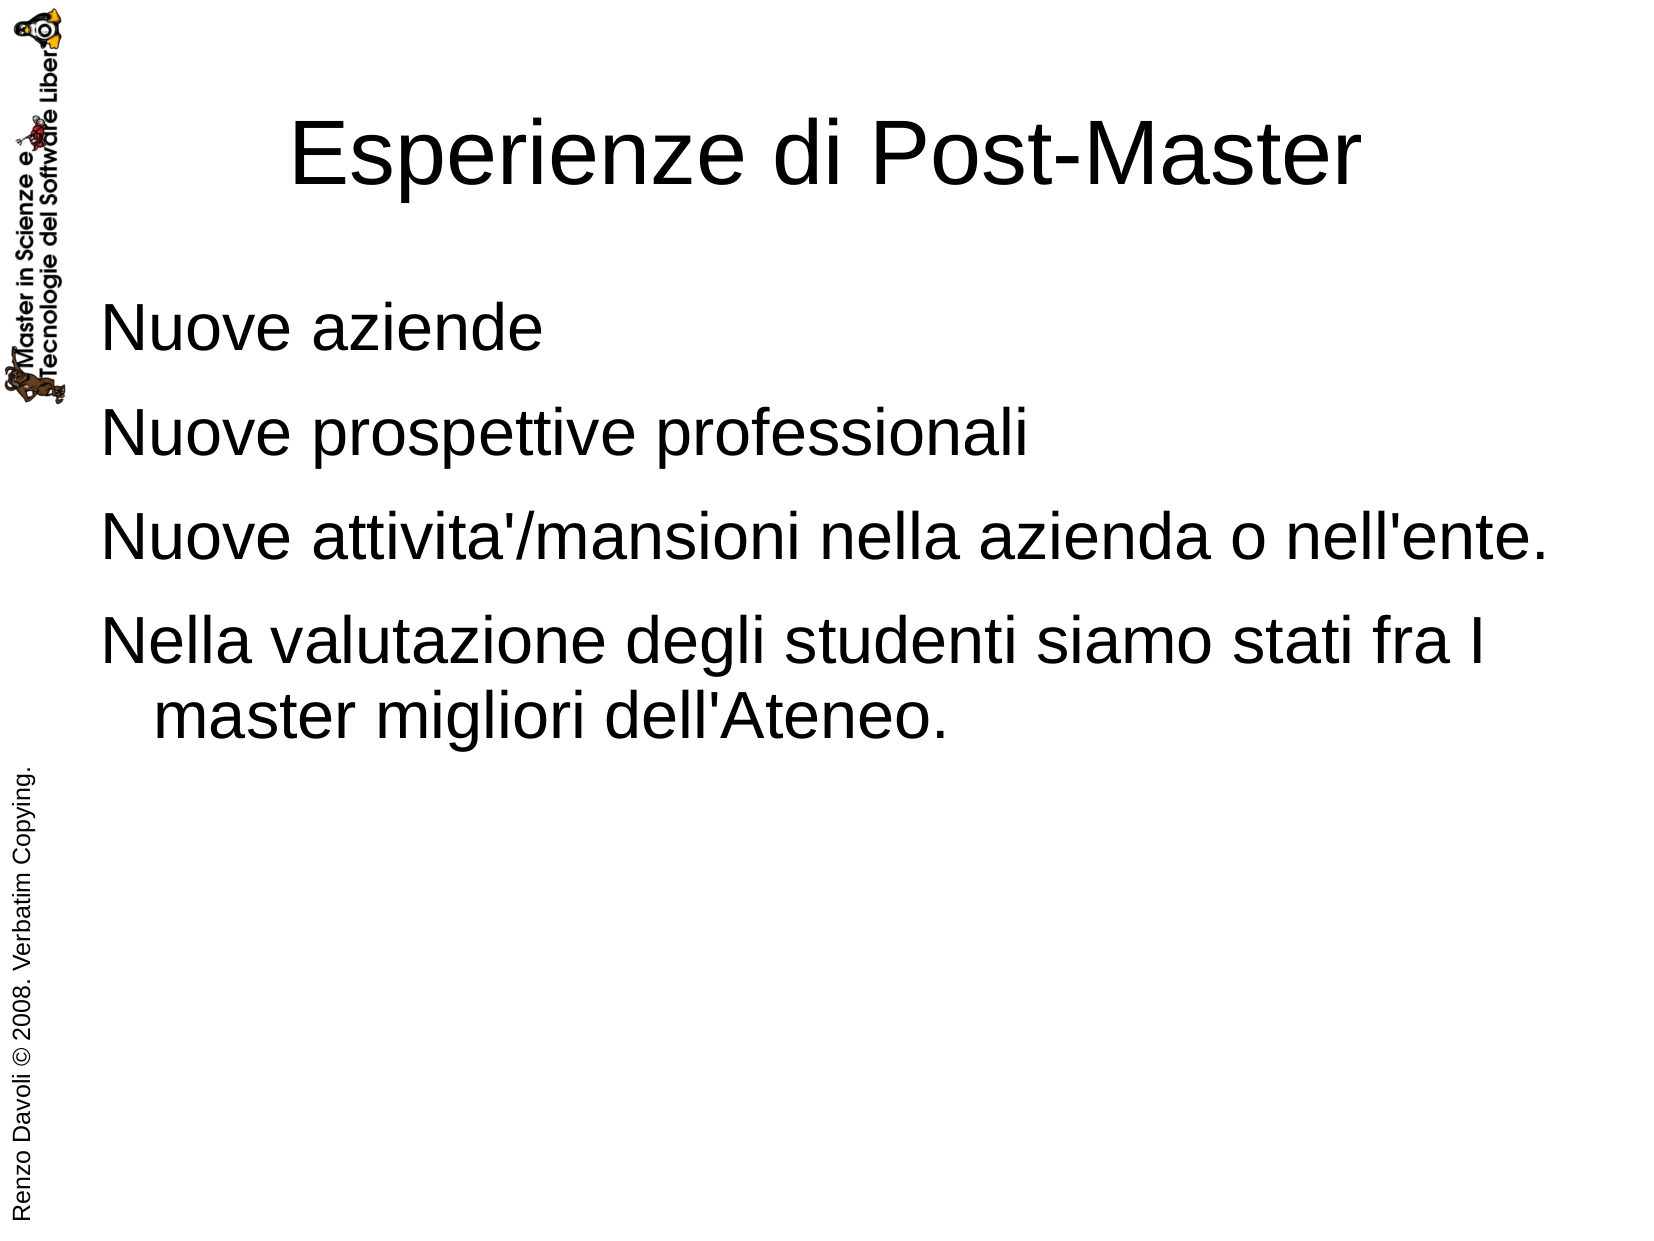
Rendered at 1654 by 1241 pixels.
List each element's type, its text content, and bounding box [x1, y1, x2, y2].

list Nuove aziende Nuove prospettive professionali Nuove attivita'/mansioni nella azienda o nell'ente. Nella valutazione degli studenti siamo stati fra I master migliori dell'Ateneo. [82, 290, 1571, 1094]
title Esperienze di Post-Master [82, 56, 1571, 250]
picture [1, 2, 69, 413]
